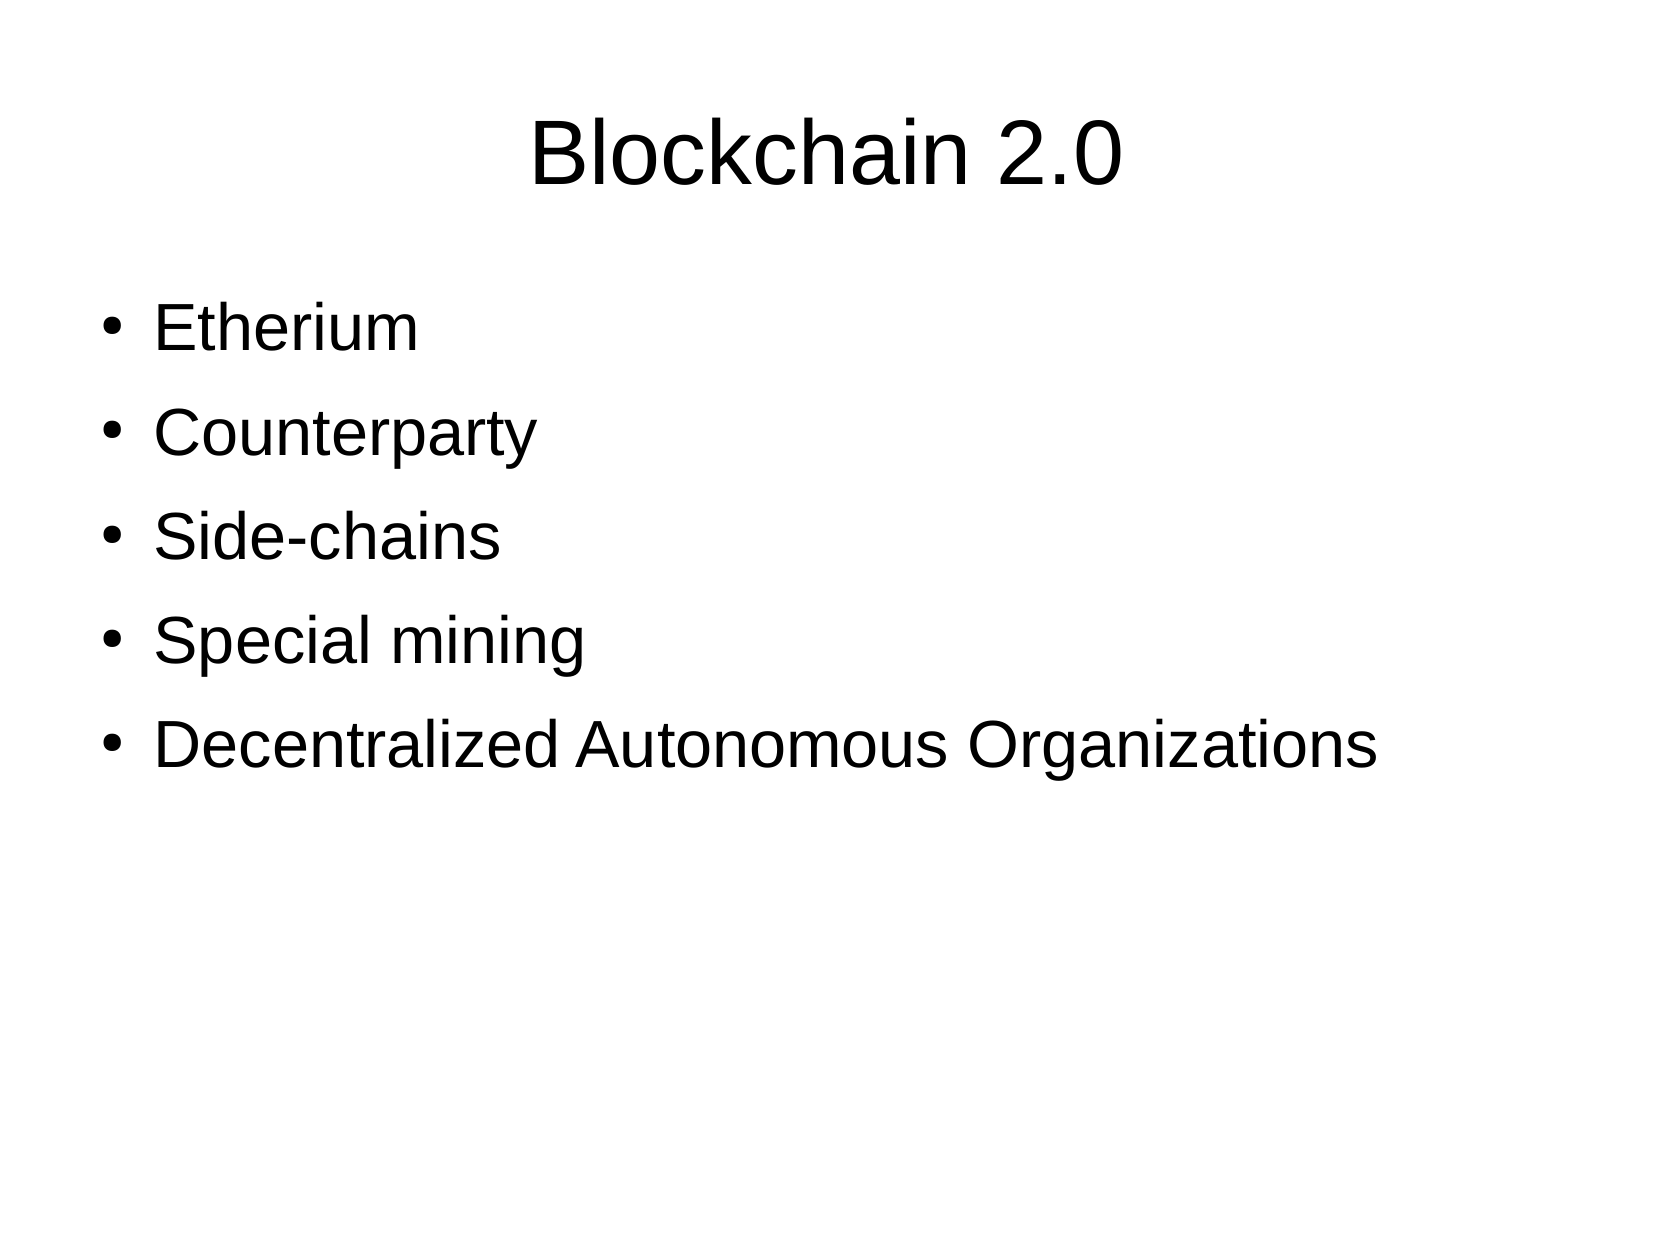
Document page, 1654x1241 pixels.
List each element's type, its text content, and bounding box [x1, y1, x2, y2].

title Blockchain 2.0 [82, 49, 1571, 257]
list Etherium Counterparty Side-chains Special mining Decentralized Autonomous Organizations [82, 290, 1571, 1010]
